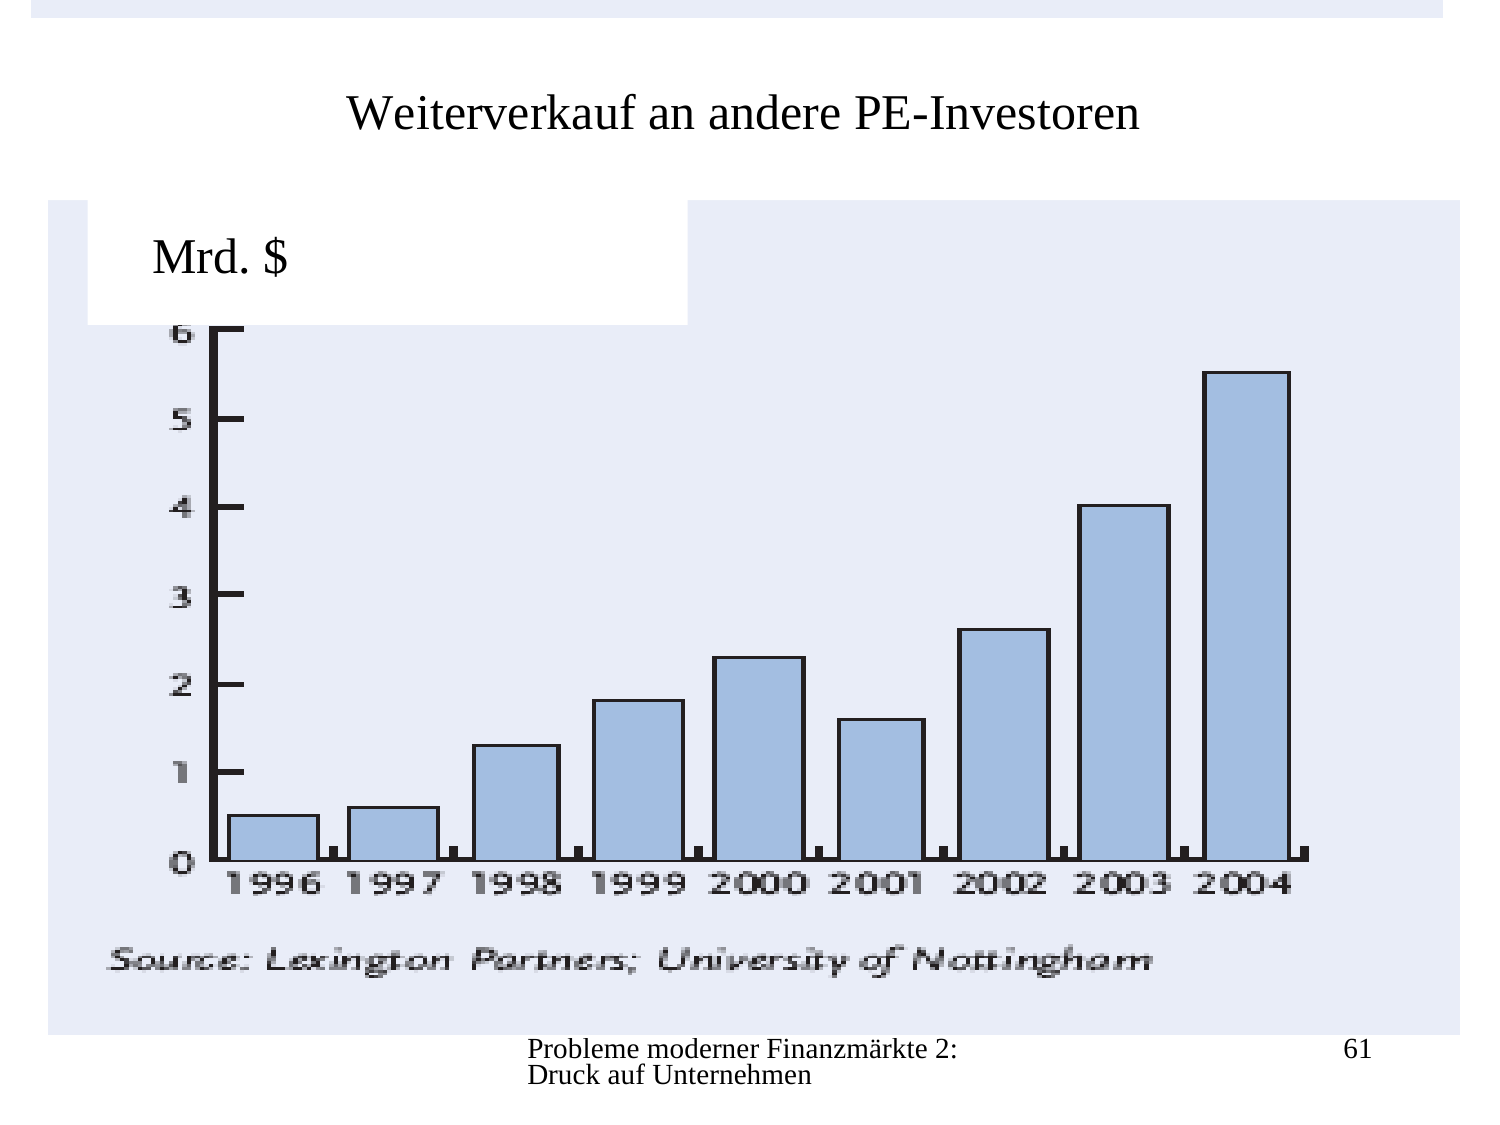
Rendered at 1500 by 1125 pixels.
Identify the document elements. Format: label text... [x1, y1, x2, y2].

text_box Mrd. $ [87, 187, 688, 325]
picture [0, 0, 1500, 1038]
text_box Weiterverkauf an andere PE-Investoren [24, 24, 1476, 201]
